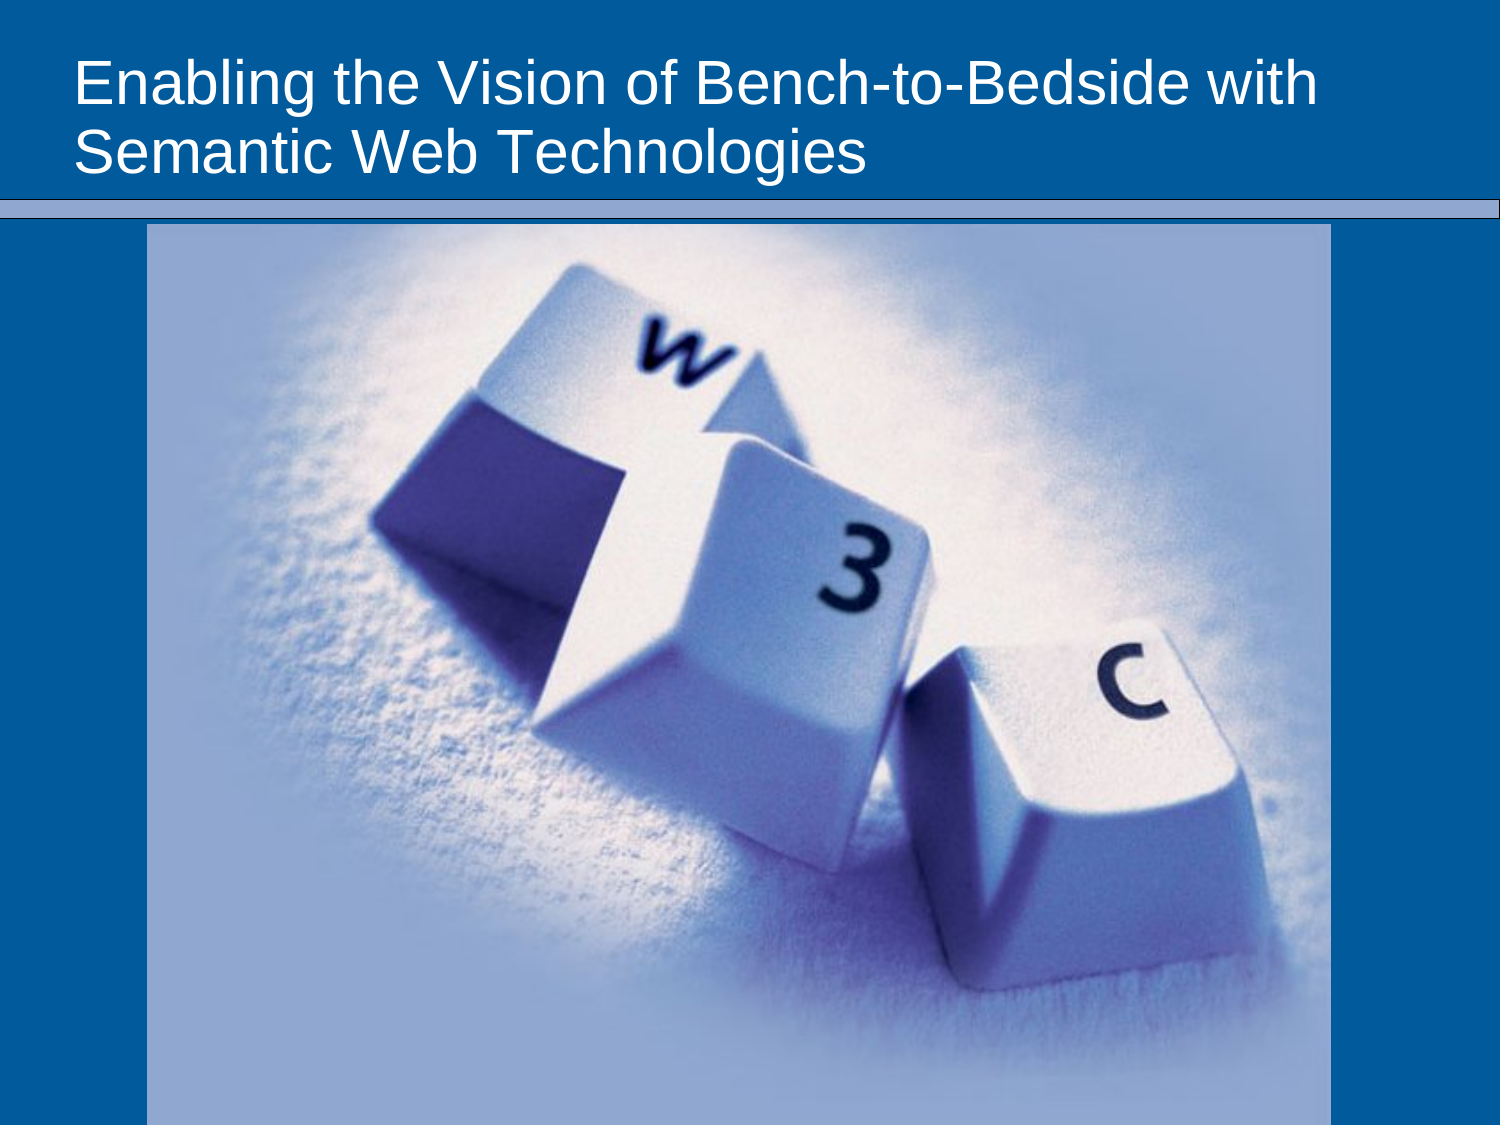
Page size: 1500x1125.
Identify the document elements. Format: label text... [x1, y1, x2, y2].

picture [147, 224, 1331, 1125]
title Enabling the Vision of Bench-to-Bedside with Semantic Web Technologies [59, 29, 1401, 195]
